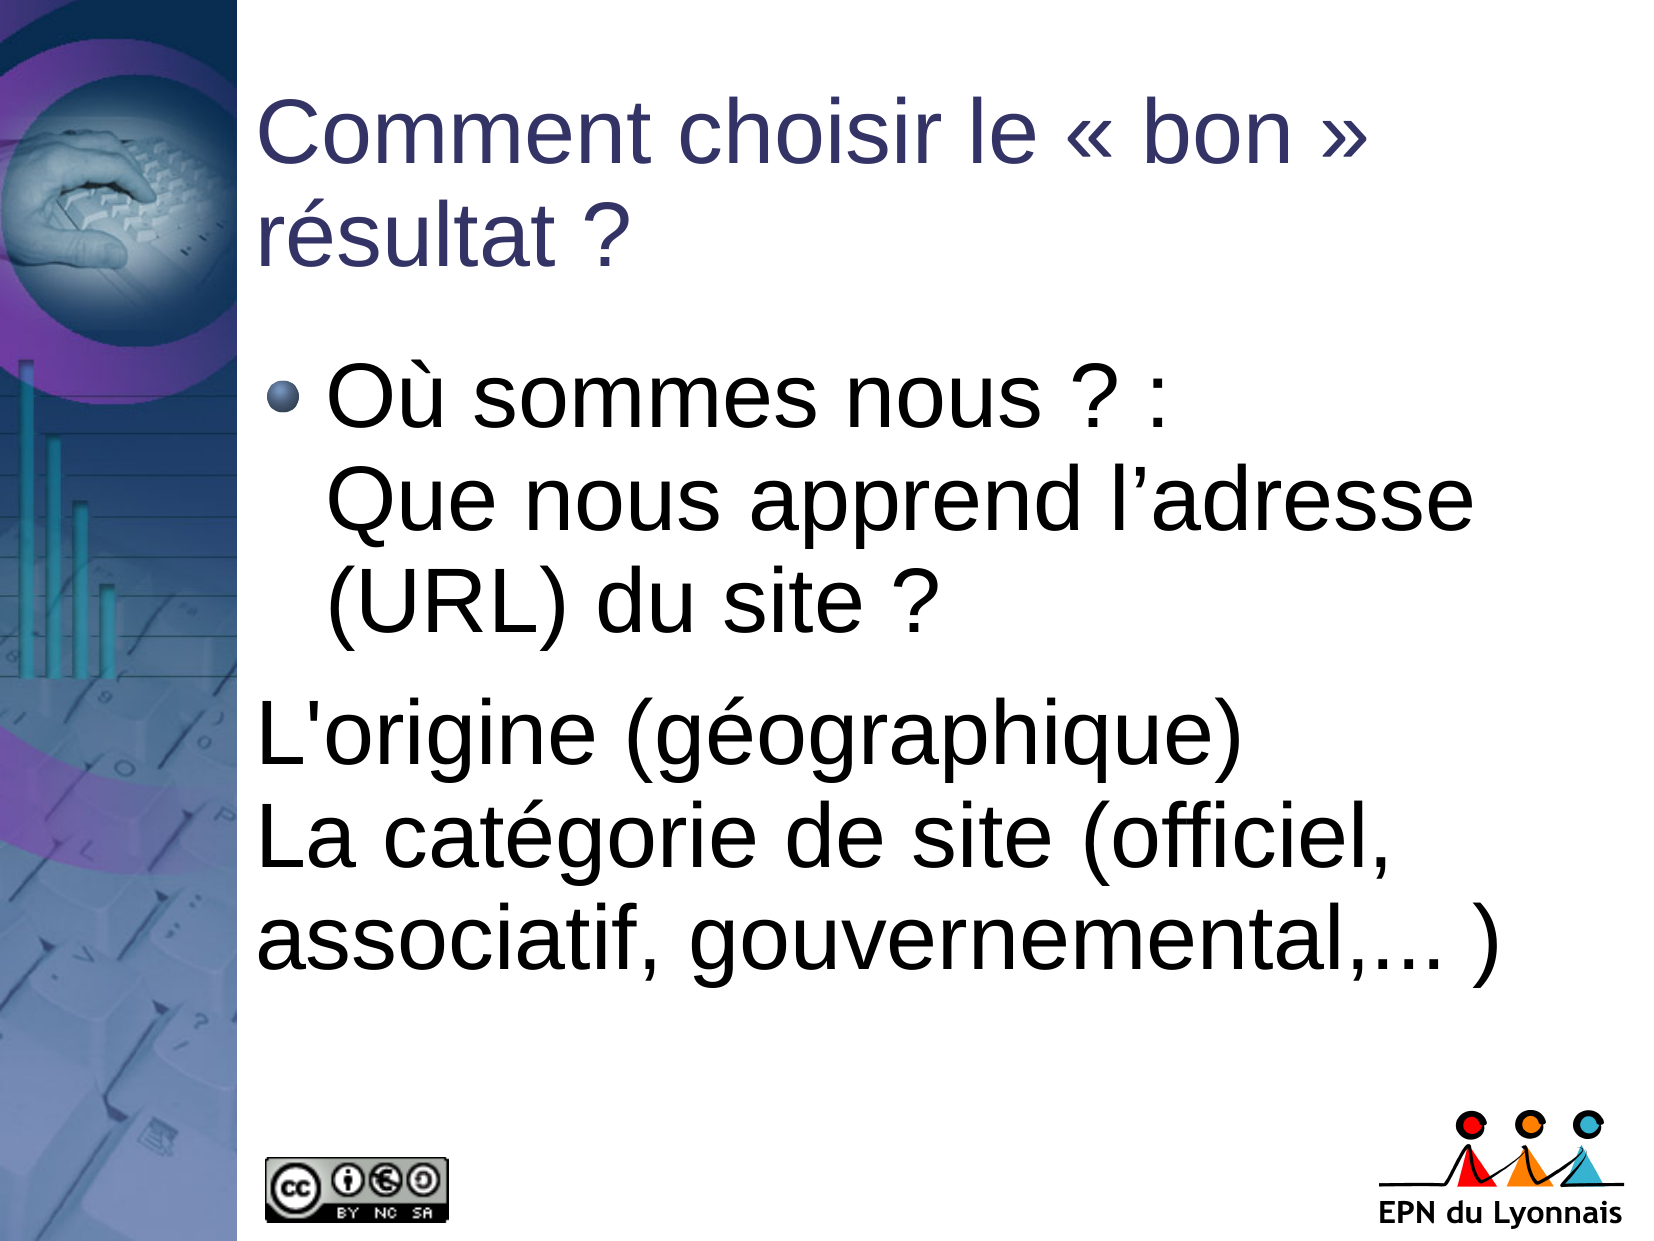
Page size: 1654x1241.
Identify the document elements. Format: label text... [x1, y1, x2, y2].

picture [265, 1157, 449, 1223]
picture [0, 0, 237, 1241]
list Où sommes nous ? : Que nous apprend l’adresse (URL) du site ? L'origine (géographique) La catégorie de site (officiel, associatif, gouvernemental,... ) [254, 344, 1640, 1112]
title Comment choisir le « bon » résultat ? [254, 80, 1640, 286]
picture [1379, 1112, 1625, 1229]
